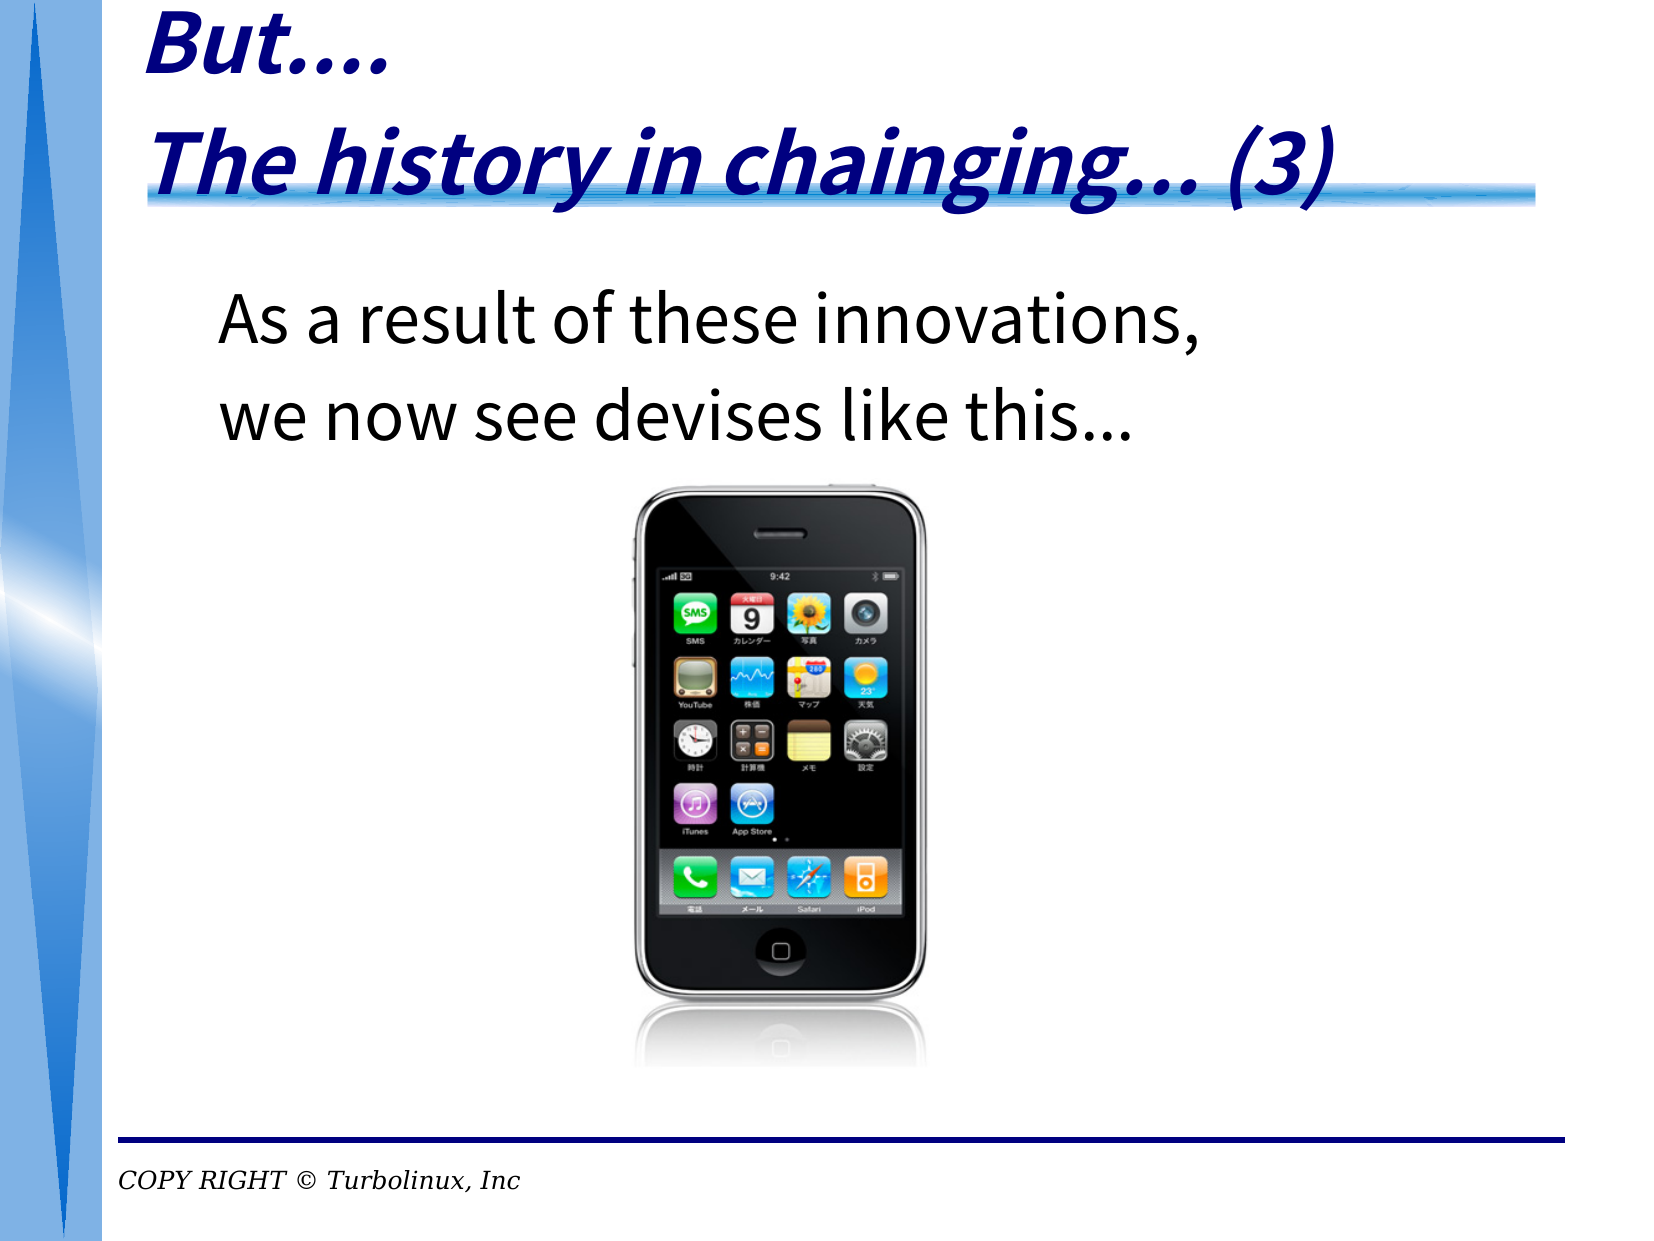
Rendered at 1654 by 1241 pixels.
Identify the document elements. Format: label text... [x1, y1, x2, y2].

picture [500, 478, 1069, 1069]
text_box As a result of these innovations, we now see devises like this... [218, 265, 1335, 438]
title But.... The history in chainging... (3) [138, 14, 1527, 181]
